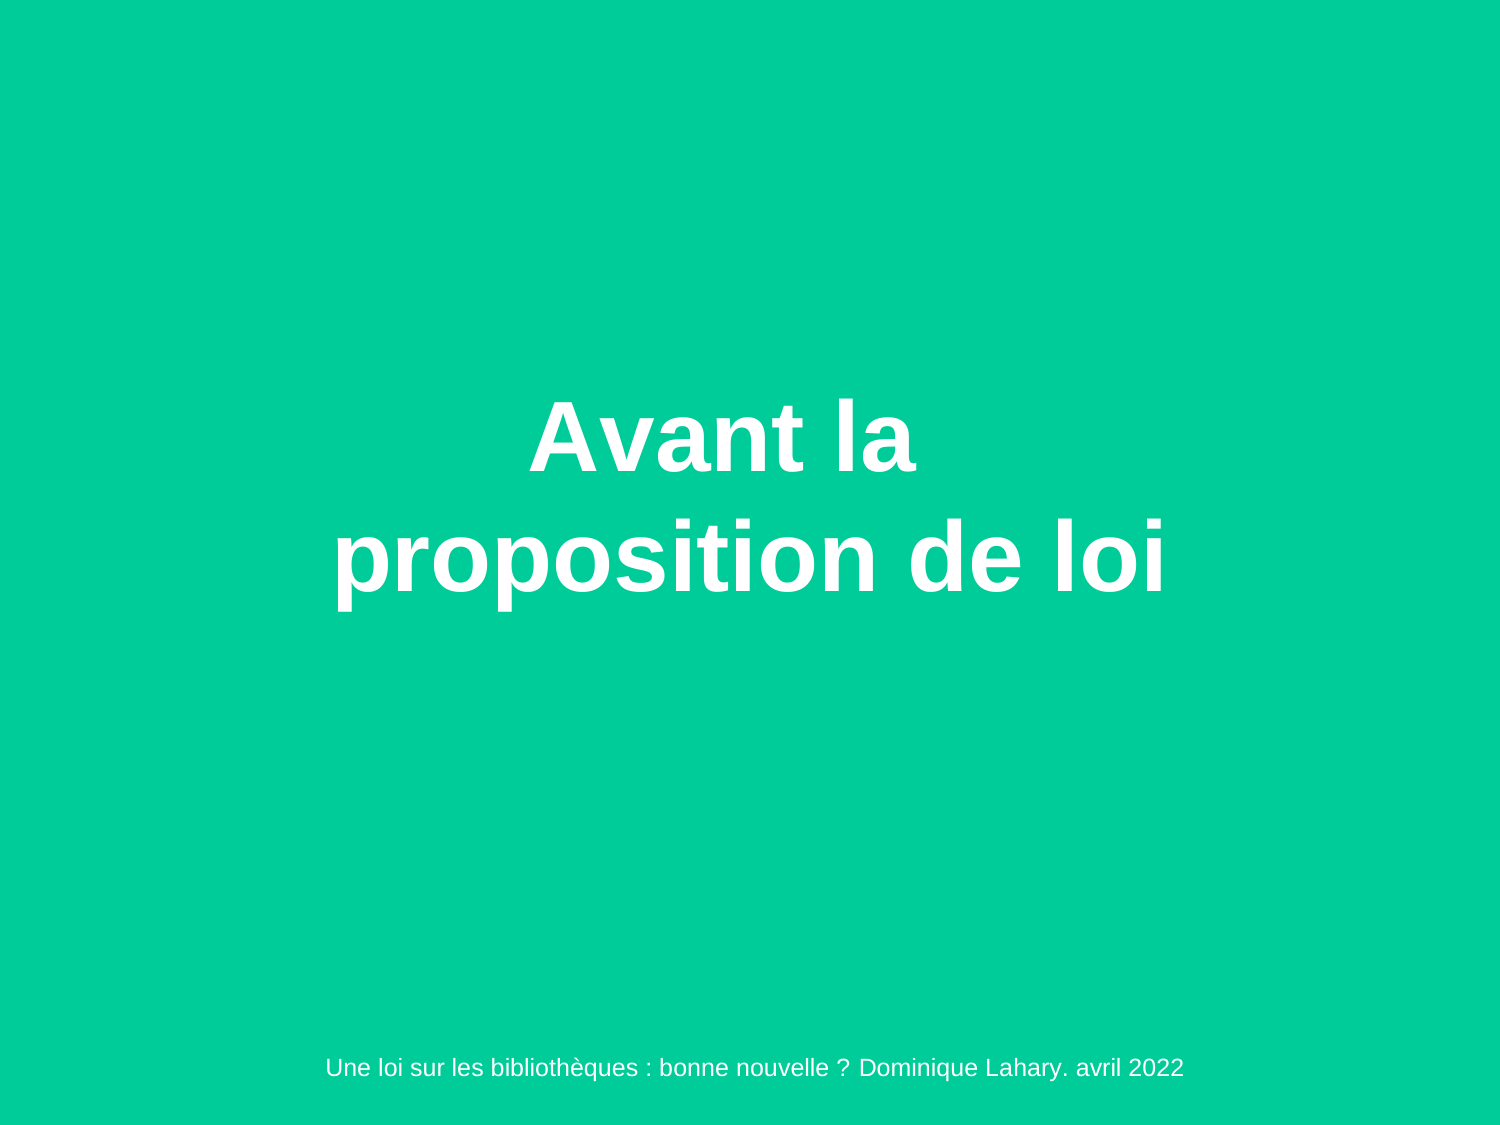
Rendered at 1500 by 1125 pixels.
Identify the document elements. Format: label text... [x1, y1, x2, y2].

text_box Une loi sur les bibliothèques : bonne nouvelle ? Dominique Lahary. avril 2022 [55, 1044, 1456, 1120]
list Avant la proposition de loi [53, 113, 1391, 917]
